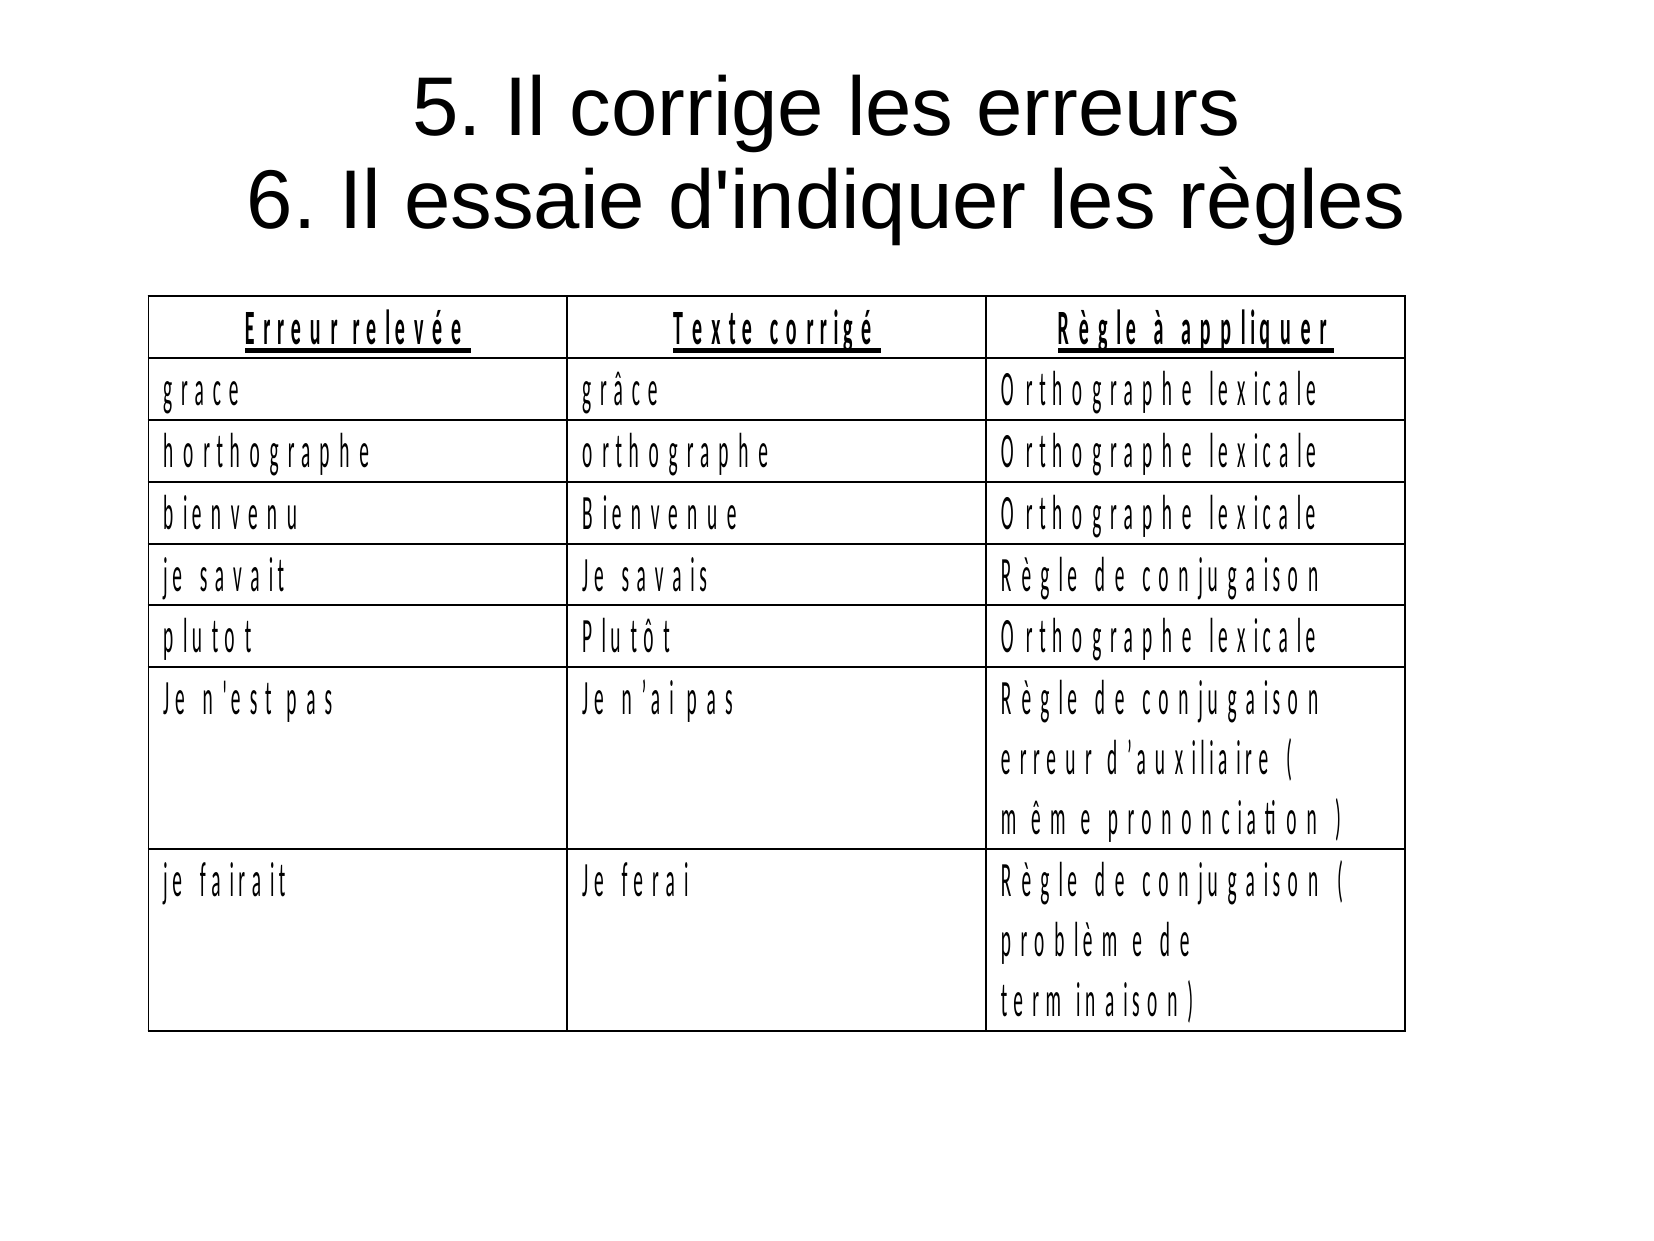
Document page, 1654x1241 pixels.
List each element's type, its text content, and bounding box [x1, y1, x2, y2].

picture [147, 295, 1418, 1123]
title 5. Il corrige les erreurs 6. Il essaie d'indiquer les règles [82, 49, 1571, 257]
chart [82, 290, 1571, 1109]
